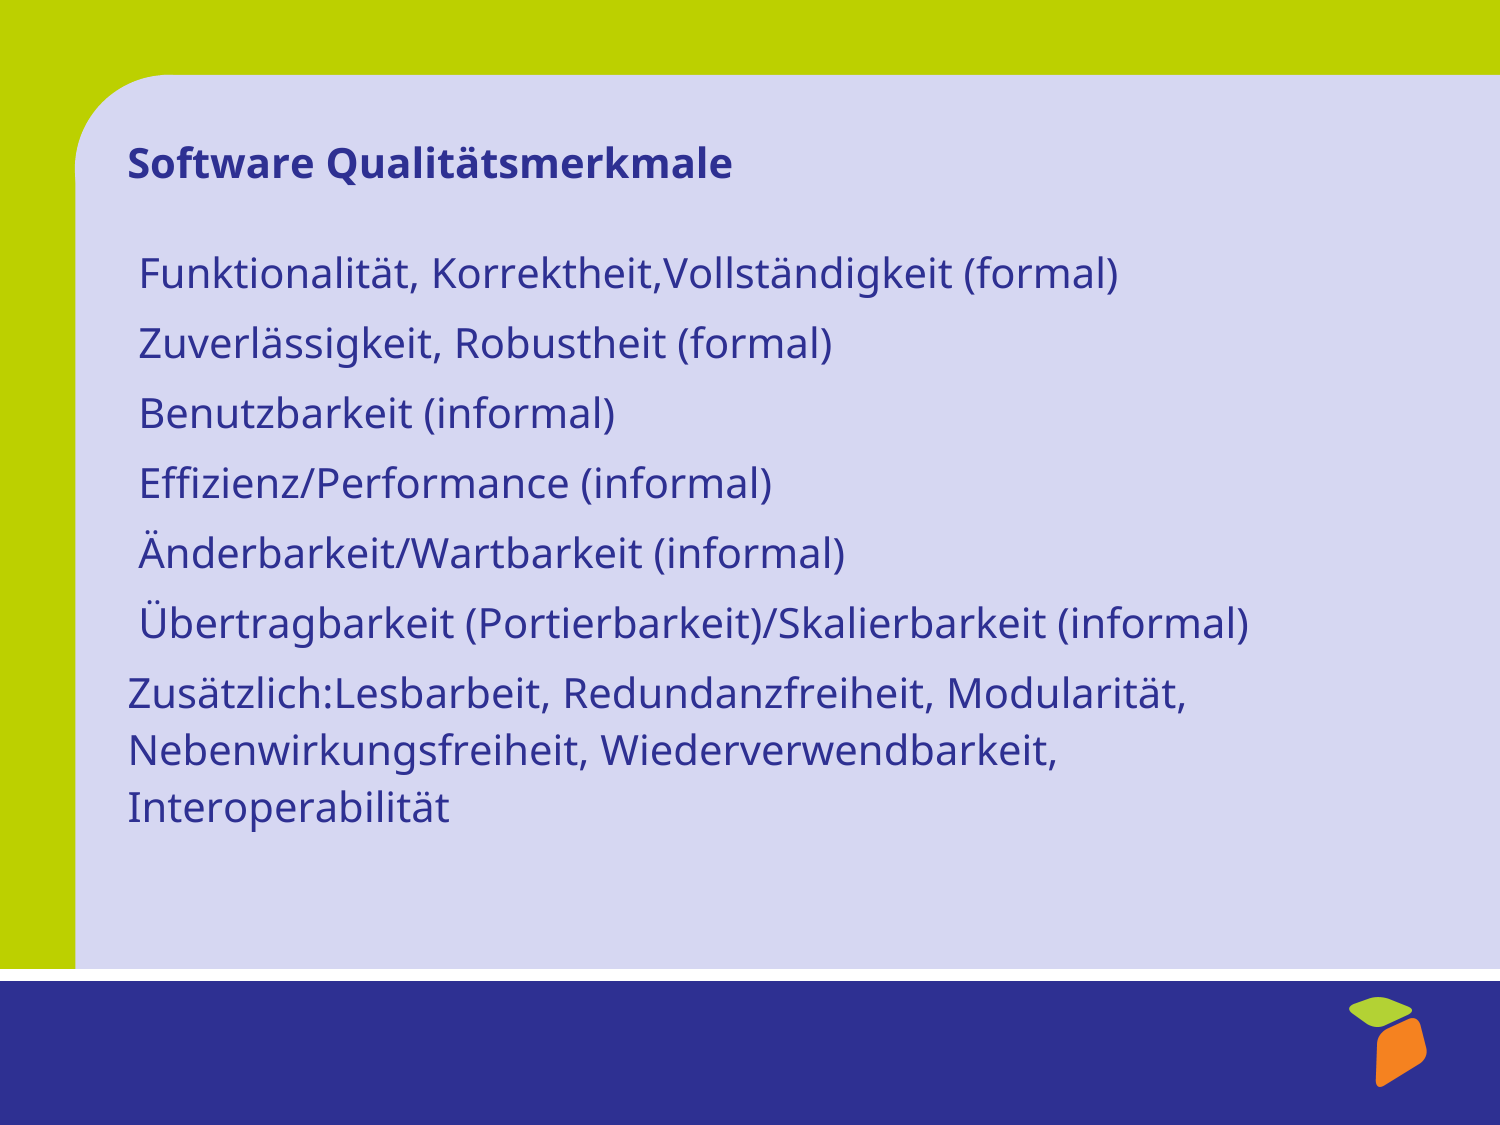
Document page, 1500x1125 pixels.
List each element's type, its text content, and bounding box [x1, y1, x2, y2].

picture [0, 981, 1500, 1125]
title Software Qualitätsmerkmale [112, 112, 1388, 213]
list Funktionalität, Korrektheit,Vollständigkeit (formal) Zuverlässigkeit, Robustheit (formal) Benutzbarkeit (informal) Effizienz/Performance (informal) Änderbarkeit/Wartbarkeit (informal) Übertragbarkeit (Portierbarkeit)/Skalierbarkeit (informal) Zusätzlich:Lesbarbeit, Redundanzfreiheit, Modularität, Nebenwirkungsfreiheit, Wiederverwendbarkeit, Interoperabilität [112, 236, 1388, 975]
